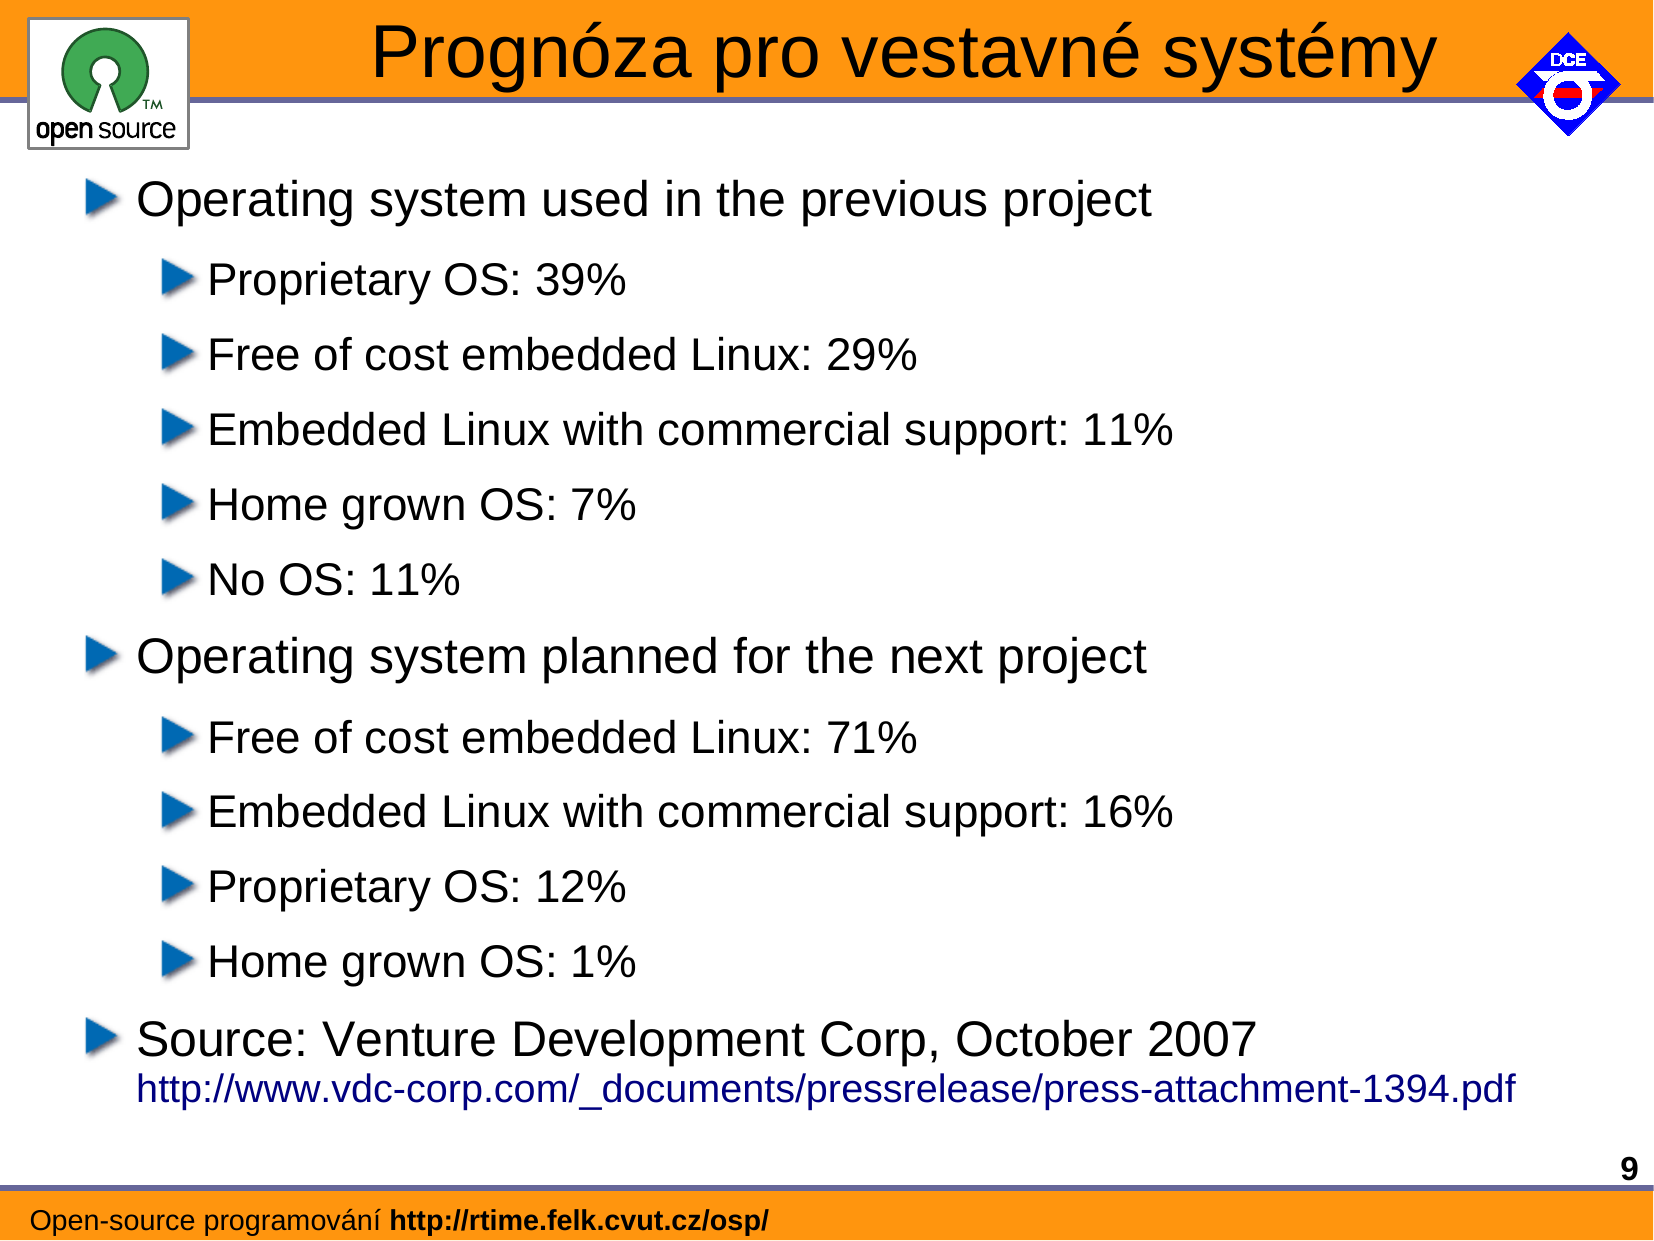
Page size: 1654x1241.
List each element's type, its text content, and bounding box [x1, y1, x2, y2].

title Prognóza pro vestavné systémy [178, 4, 1631, 98]
list Operating system used in the previous project Proprietary OS: 39% Free of cost embedded Linux: 29% Embedded Linux with commercial support: 11% Home grown OS: 7% No OS: 11% Operating system planned for the next project Free of cost embedded Linux: 71% Embedded Linux with commercial support: 16% Proprietary OS: 12% Home grown OS: 1% Source: Venture Development Corp, October 2007 http://www.vdc-corp.com/_documents/pressrelease/press-attachment-1394.pdf [65, 171, 1589, 1187]
